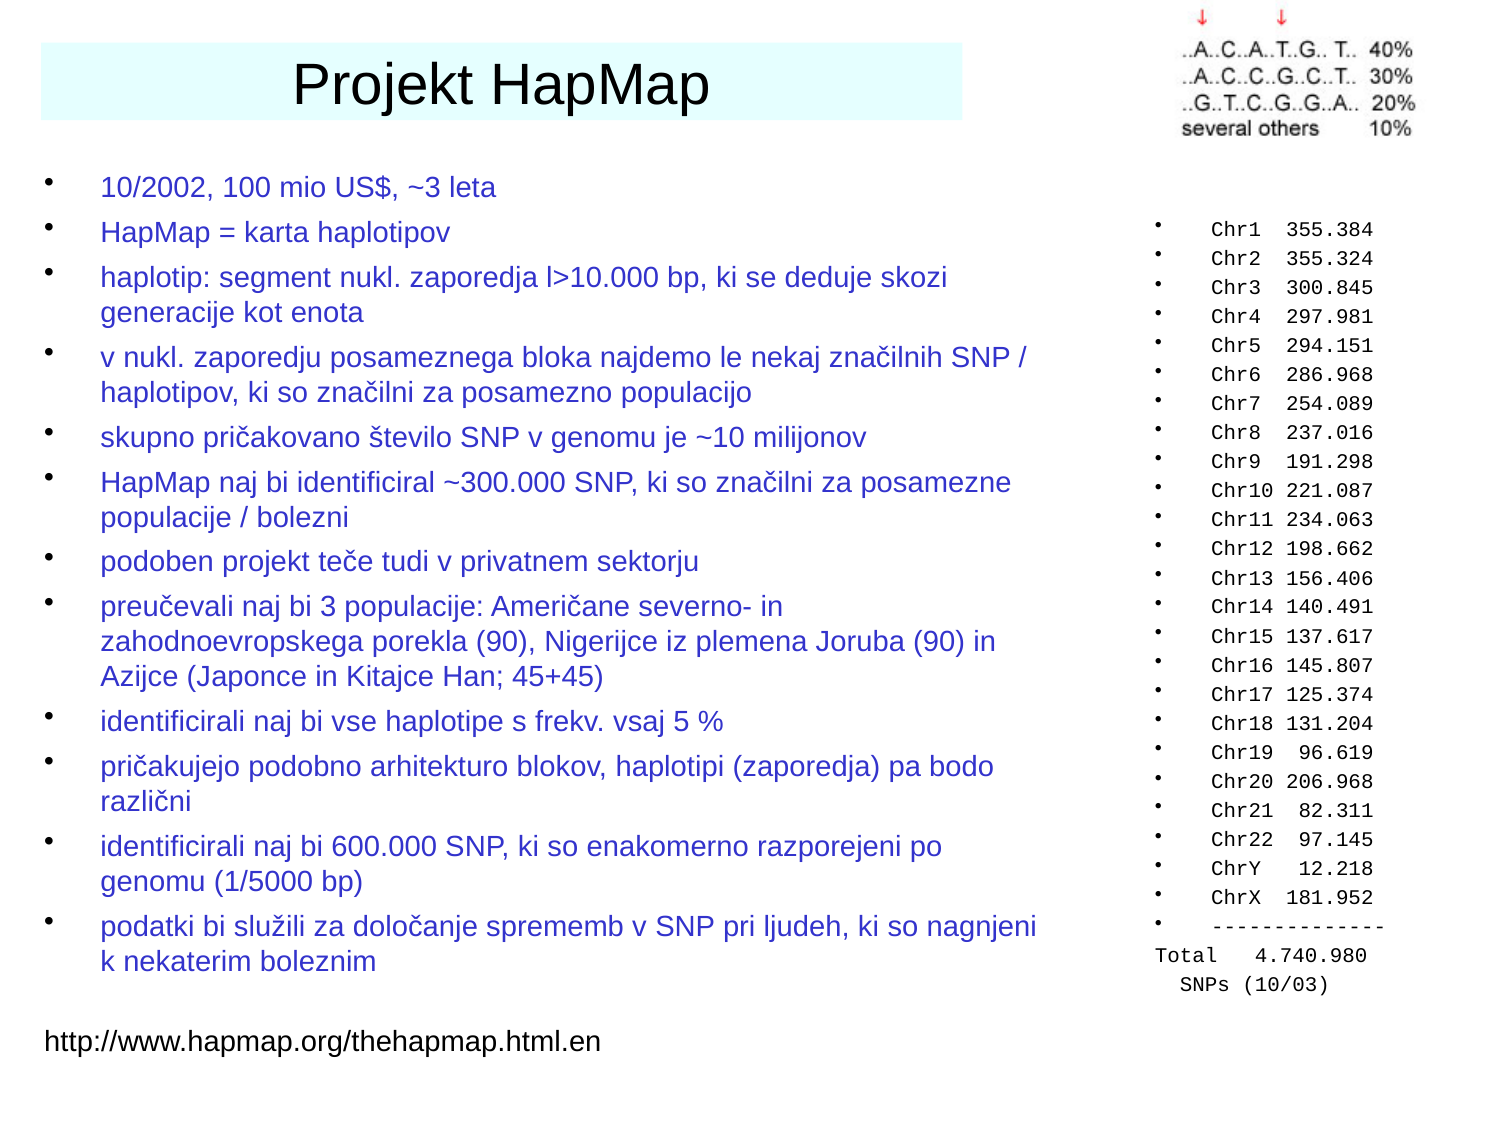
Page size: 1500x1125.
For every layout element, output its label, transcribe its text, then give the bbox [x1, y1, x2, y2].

text_box 10/2002, 100 mio US$, ~3 leta HapMap = karta haplotipov haplotip: segment nukl. zaporedja l>10.000 bp, ki se deduje skozi generacije kot enota v nukl. zaporedju posameznega bloka najdemo le nekaj značilnih SNP / haplotipov, ki so značilni za posamezno populacijo skupno pričakovano število SNP v genomu je ~10 milijonov HapMap naj bi identificiral ~300.000 SNP, ki so značilni za posamezne populacije / bolezni podoben projekt teče tudi v privatnem sektorju preučevali naj bi 3 populacije: Američane severno- in zahodnoevropskega porekla (90), Nigerijce iz plemena Joruba (90) in Azijce (Japonce in Kitajce Han; 45+45) identificirali naj bi vse haplotipe s frekv. vsaj 5 % pričakujejo podobno arhitekturo blokov, haplotipi (zaporedja) pa bodo različni identificirali naj bi 600.000 SNP, ki so enakomerno razporejeni po genomu (1/5000 bp) podatki bi služili za določanje sprememb v SNP pri ljudeh, ki so nagnjeni k nekaterim boleznim http://www.hapmap.org/thehapmap.html.en [29, 160, 1057, 1047]
title Projekt HapMap [41, 42, 963, 121]
picture [1163, 0, 1439, 158]
list Chr1 355.384 Chr2 355.324 Chr3 300.845 Chr4 297.981 Chr5 294.151 Chr6 286.968 Chr7 254.089 Chr8 237.016 Chr9 191.298 Chr10 221.087 Chr11 234.063 Chr12 198.662 Chr13 156.406 Chr14 140.491 Chr15 137.617 Chr16 145.807 Chr17 125.374 Chr18 131.204 Chr19 96.619 Chr20 206.968 Chr21 82.311 Chr22 97.145 ChrY 12.218 ChrX 181.952 -------------- Total 4.740.980 SNPs (10/03) [1139, 208, 1441, 1083]
